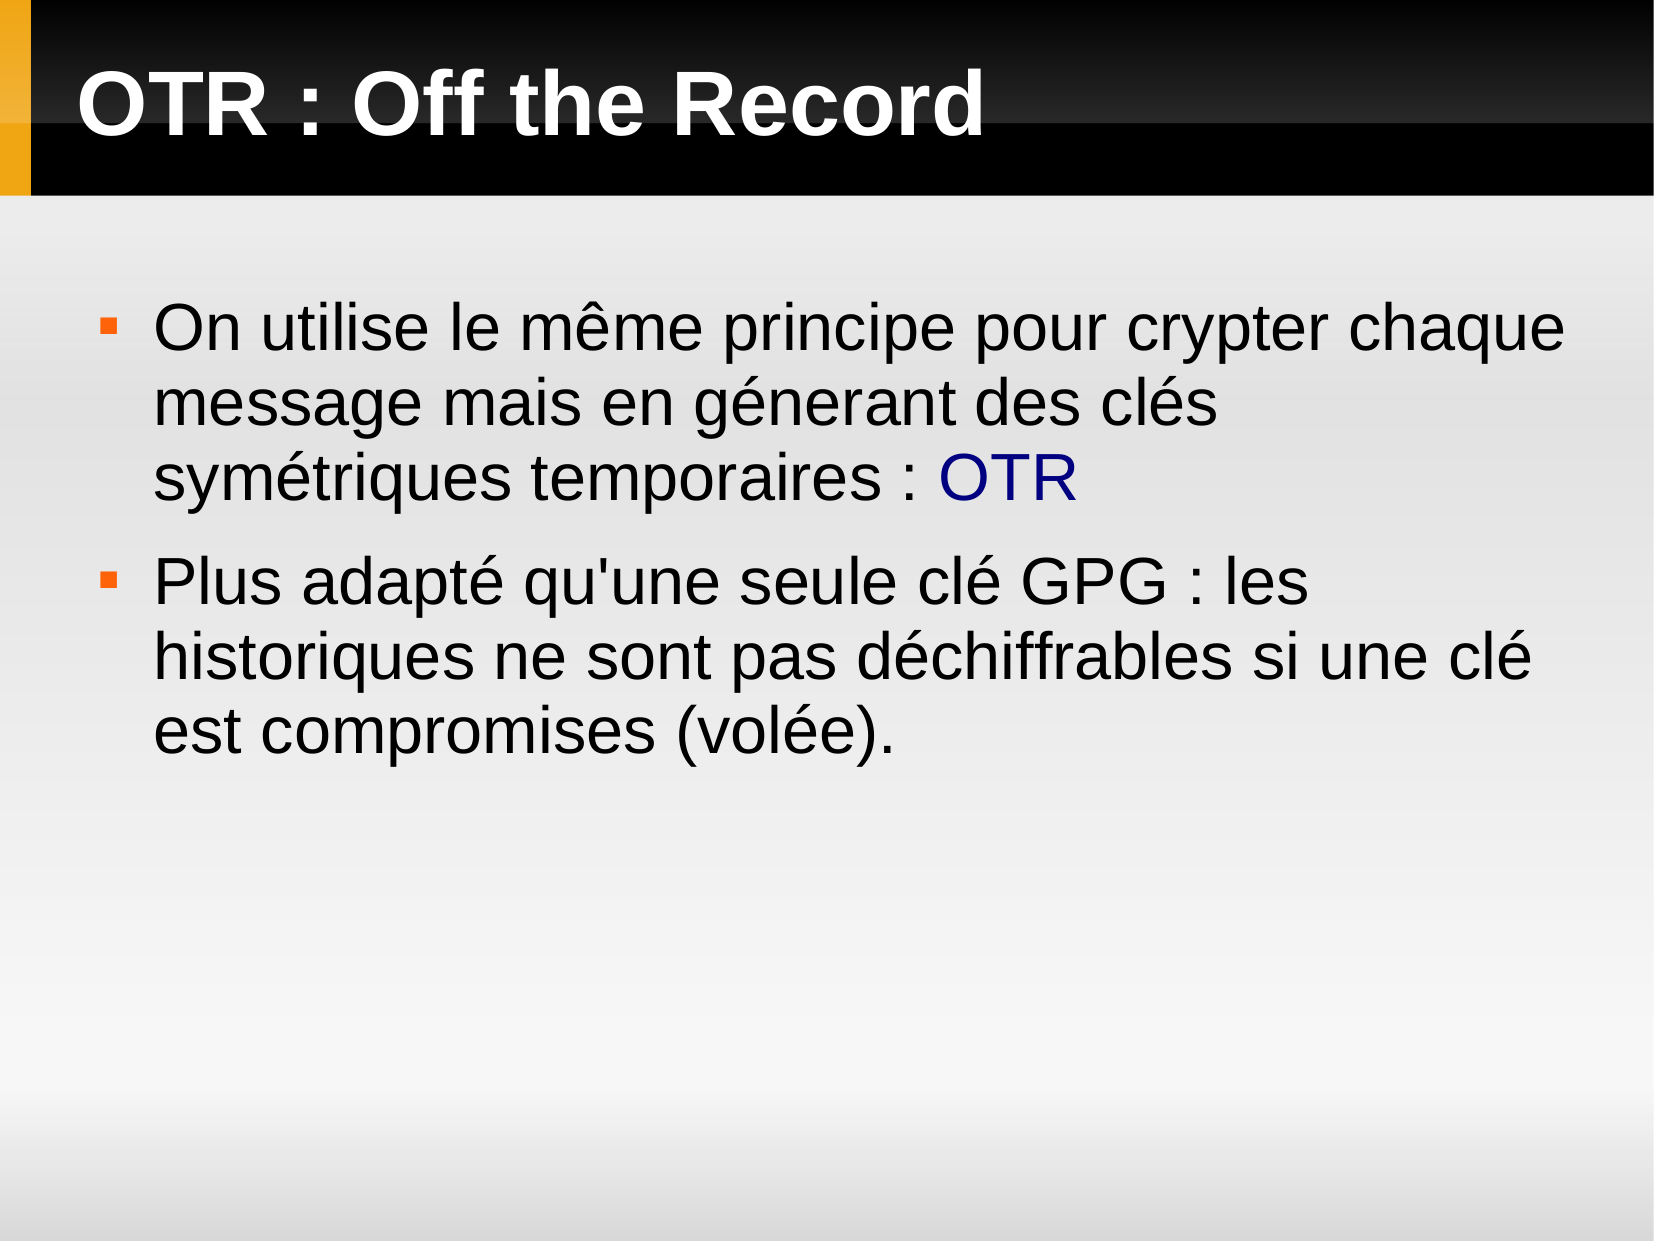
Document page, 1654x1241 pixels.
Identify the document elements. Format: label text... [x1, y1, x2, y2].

list On utilise le même principe pour crypter chaque message mais en génerant des clés symétriques temporaires : OTR Plus adapté qu'une seule clé GPG : les historiques ne sont pas déchiffrables si une clé est compromises (volée). [82, 290, 1571, 1109]
picture [0, 0, 1654, 1241]
title OTR : Off the Record [76, 0, 1565, 208]
